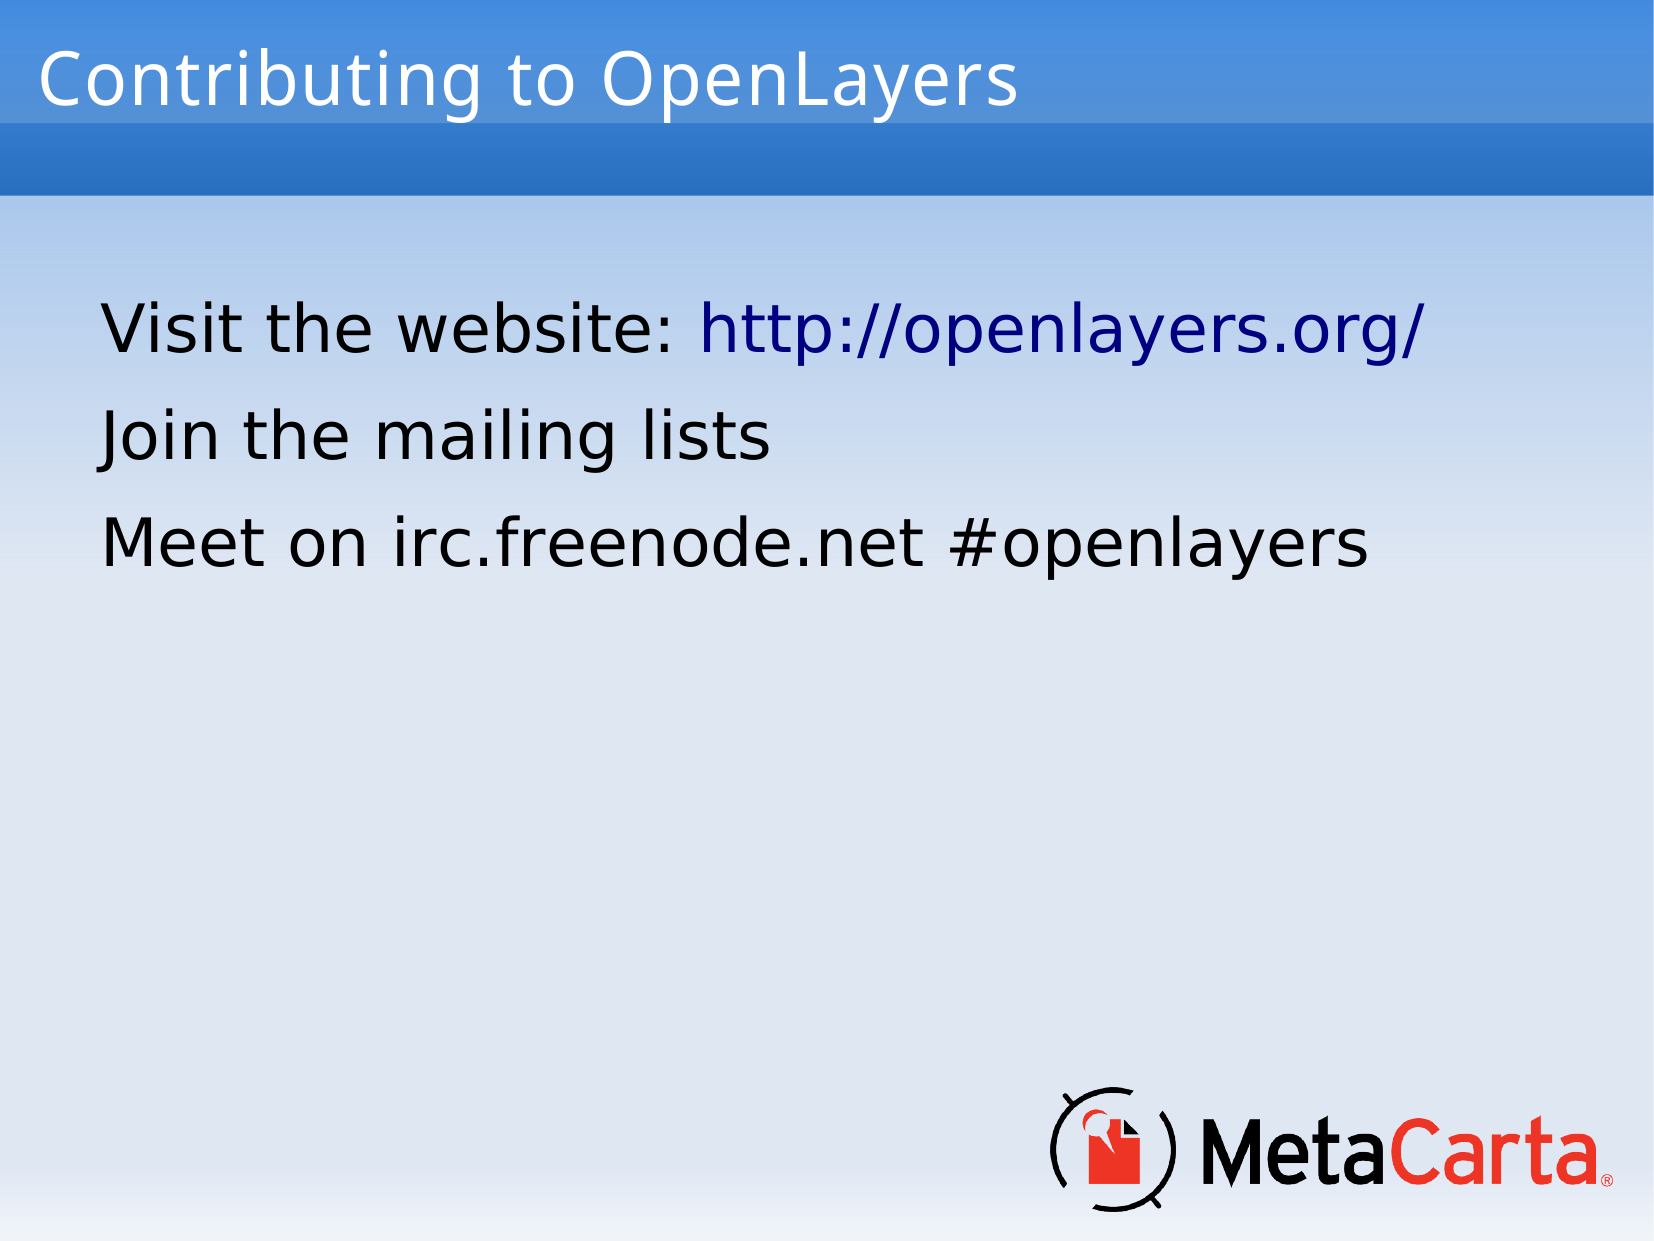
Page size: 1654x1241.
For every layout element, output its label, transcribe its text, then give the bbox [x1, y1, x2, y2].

list Visit the website: http://openlayers.org/ Join the mailing lists Meet on irc.freenode.net #openlayers [82, 290, 1571, 1109]
title Contributing to OpenLayers [37, 2, 1463, 151]
picture [0, 0, 1654, 1241]
